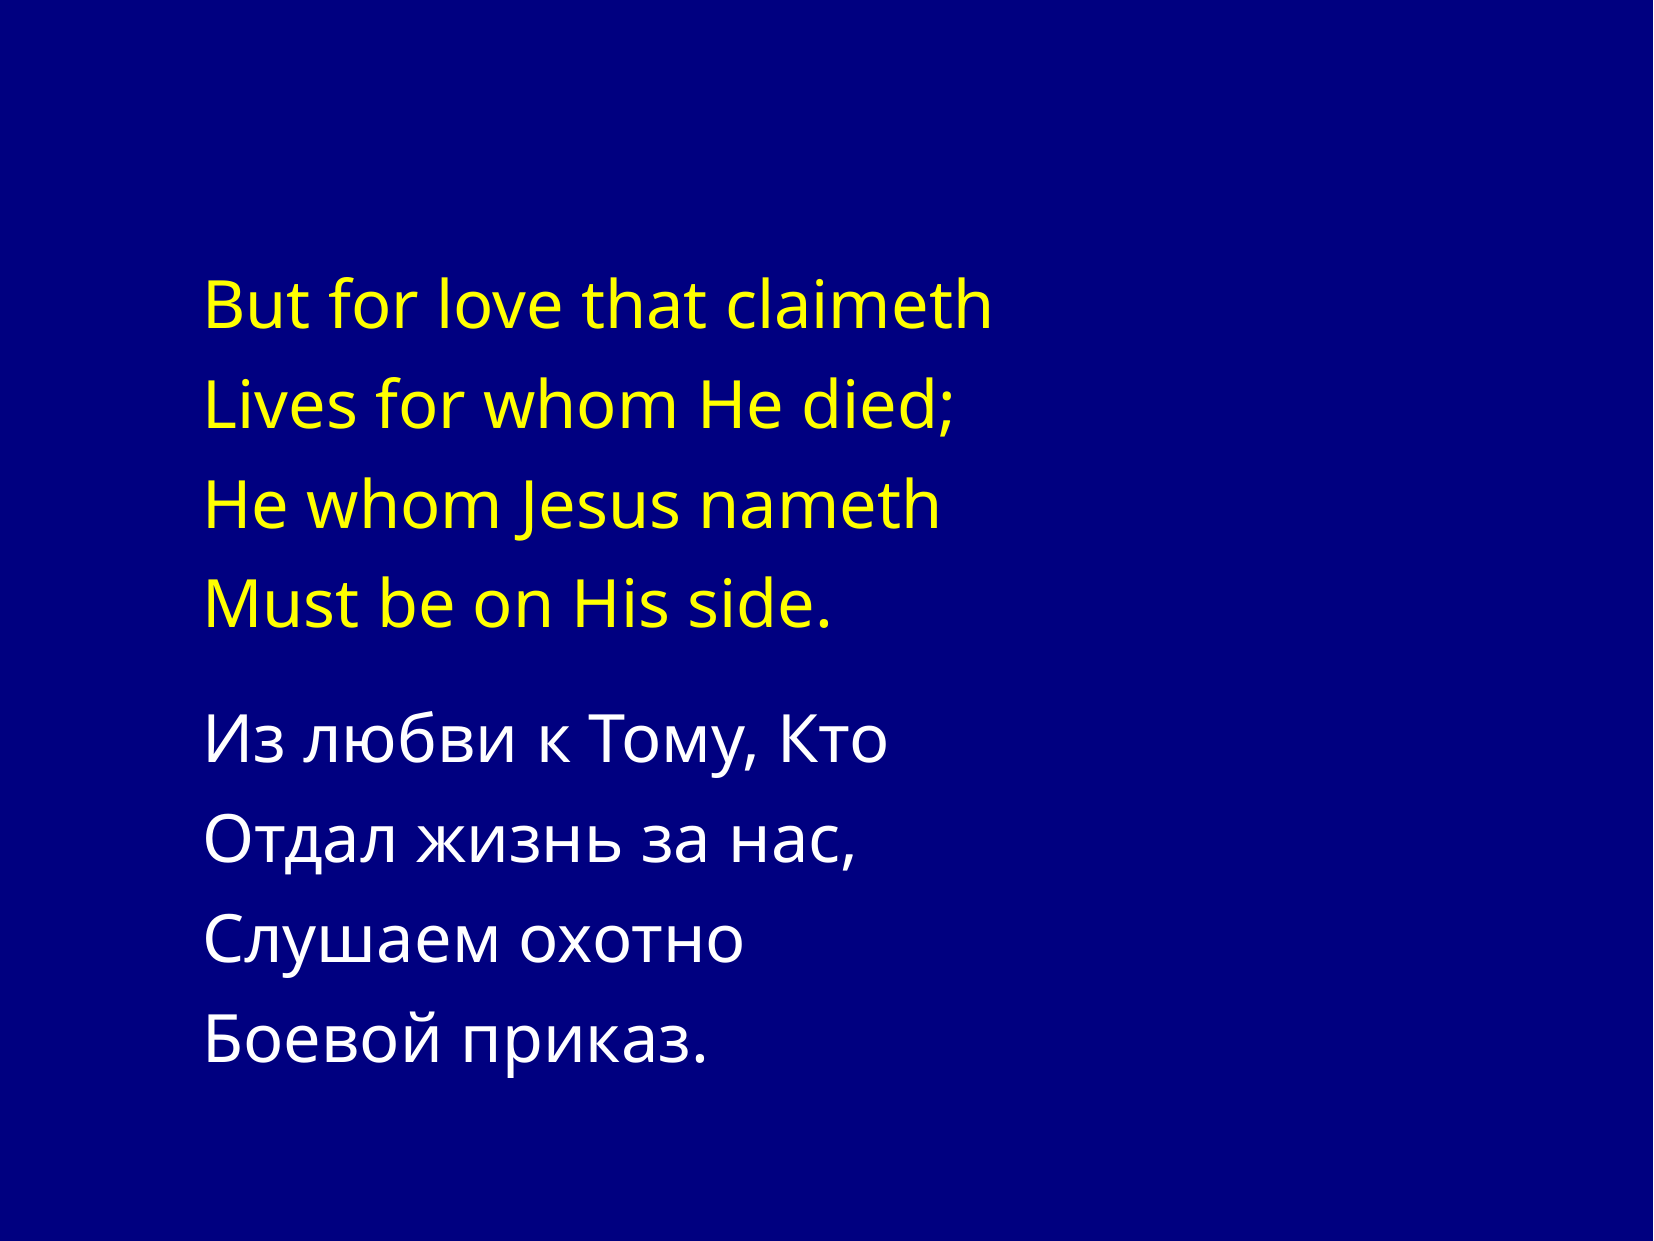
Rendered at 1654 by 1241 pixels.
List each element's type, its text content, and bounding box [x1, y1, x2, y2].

text_box Из любви к Тому, Кто Отдал жизнь за нас, Слушаем охотно Боевой приказ. [75, 675, 1576, 1163]
text_box But for love that claimeth Lives for whom He died; He whom Jesus nameth Must be on His side. [75, 150, 1576, 638]
